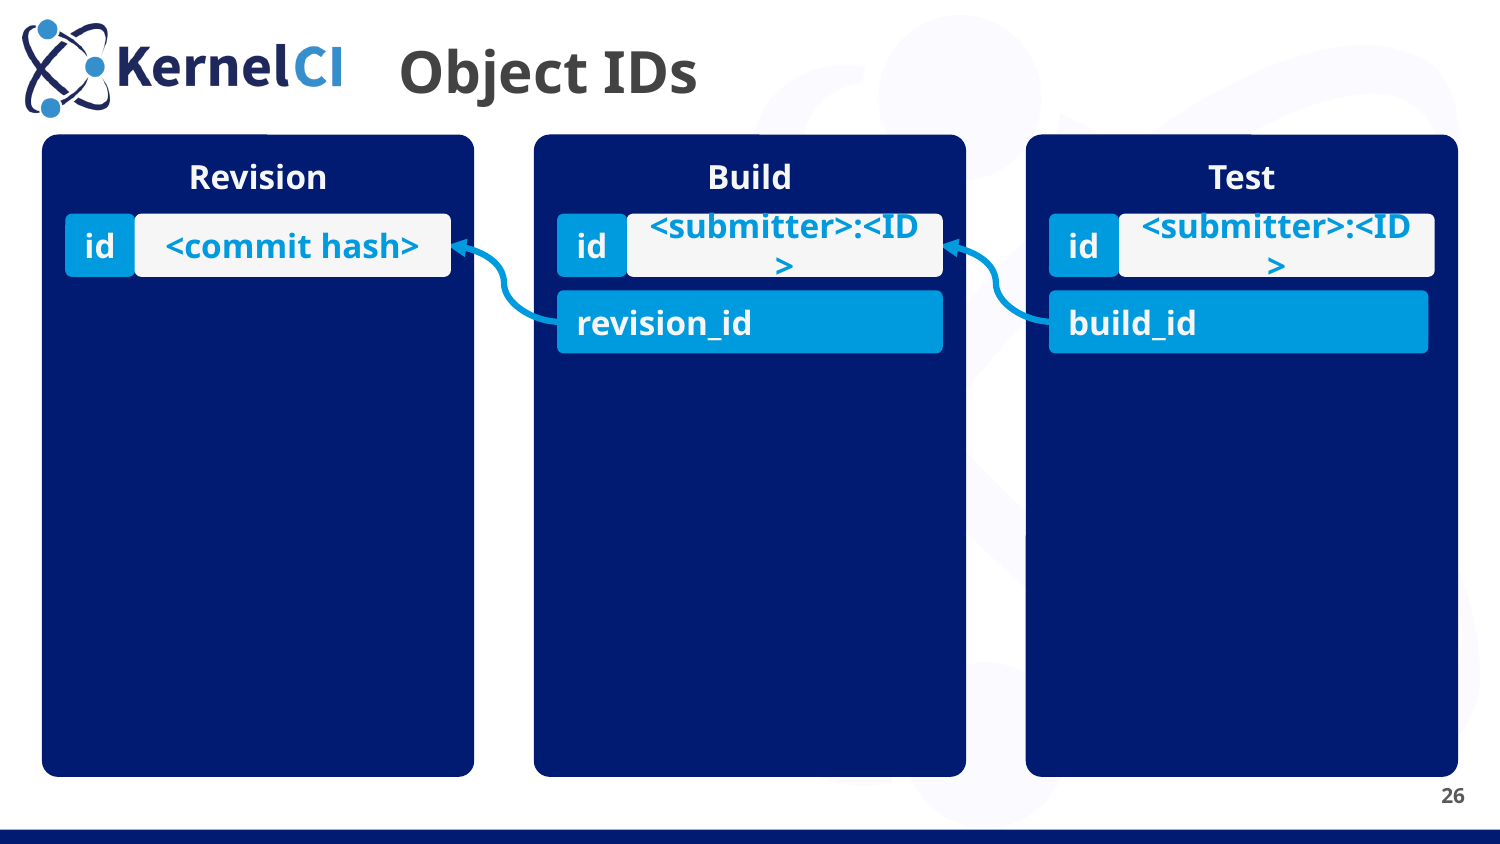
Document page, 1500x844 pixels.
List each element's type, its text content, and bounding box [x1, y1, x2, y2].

text_box build_id [1052, 293, 1426, 351]
text_box Revision [45, 137, 472, 774]
text_box <submitter>:<ID> [629, 216, 940, 274]
text_box id [1052, 216, 1116, 274]
text_box id [560, 216, 624, 274]
picture [750, 254, 1389, 828]
title Object IDs [383, 23, 1455, 117]
slide_number <number> [1389, 764, 1480, 830]
text_box <submitter>:<ID> [1121, 216, 1432, 274]
picture [22, 19, 341, 118]
text_box Build [536, 137, 963, 774]
text_box <commit hash> [137, 216, 448, 274]
picture [750, 15, 1480, 764]
text_box revision_id [560, 293, 940, 351]
text_box Test [1028, 137, 1455, 774]
text_box id [68, 216, 132, 274]
